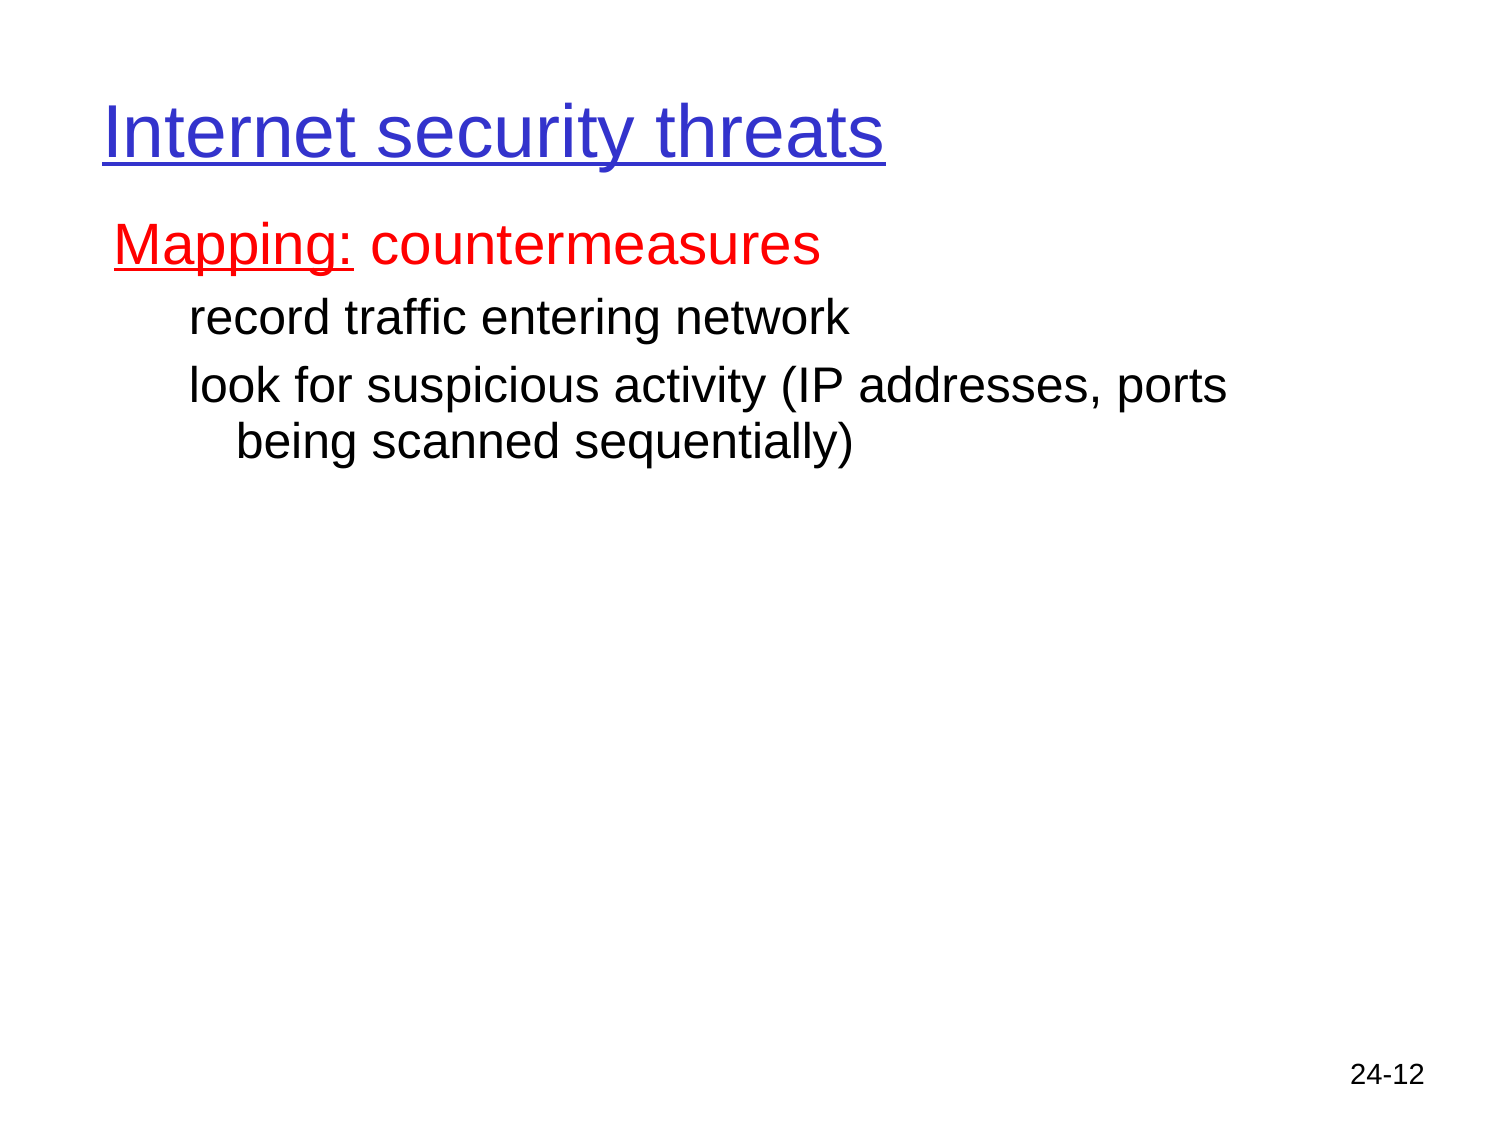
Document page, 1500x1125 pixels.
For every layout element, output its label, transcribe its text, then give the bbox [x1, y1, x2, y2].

list Mapping: countermeasures record traffic entering network look for suspicious activity (IP addresses, ports being scanned sequentially) [99, 204, 1375, 1044]
title Internet security threats [87, 37, 1363, 225]
